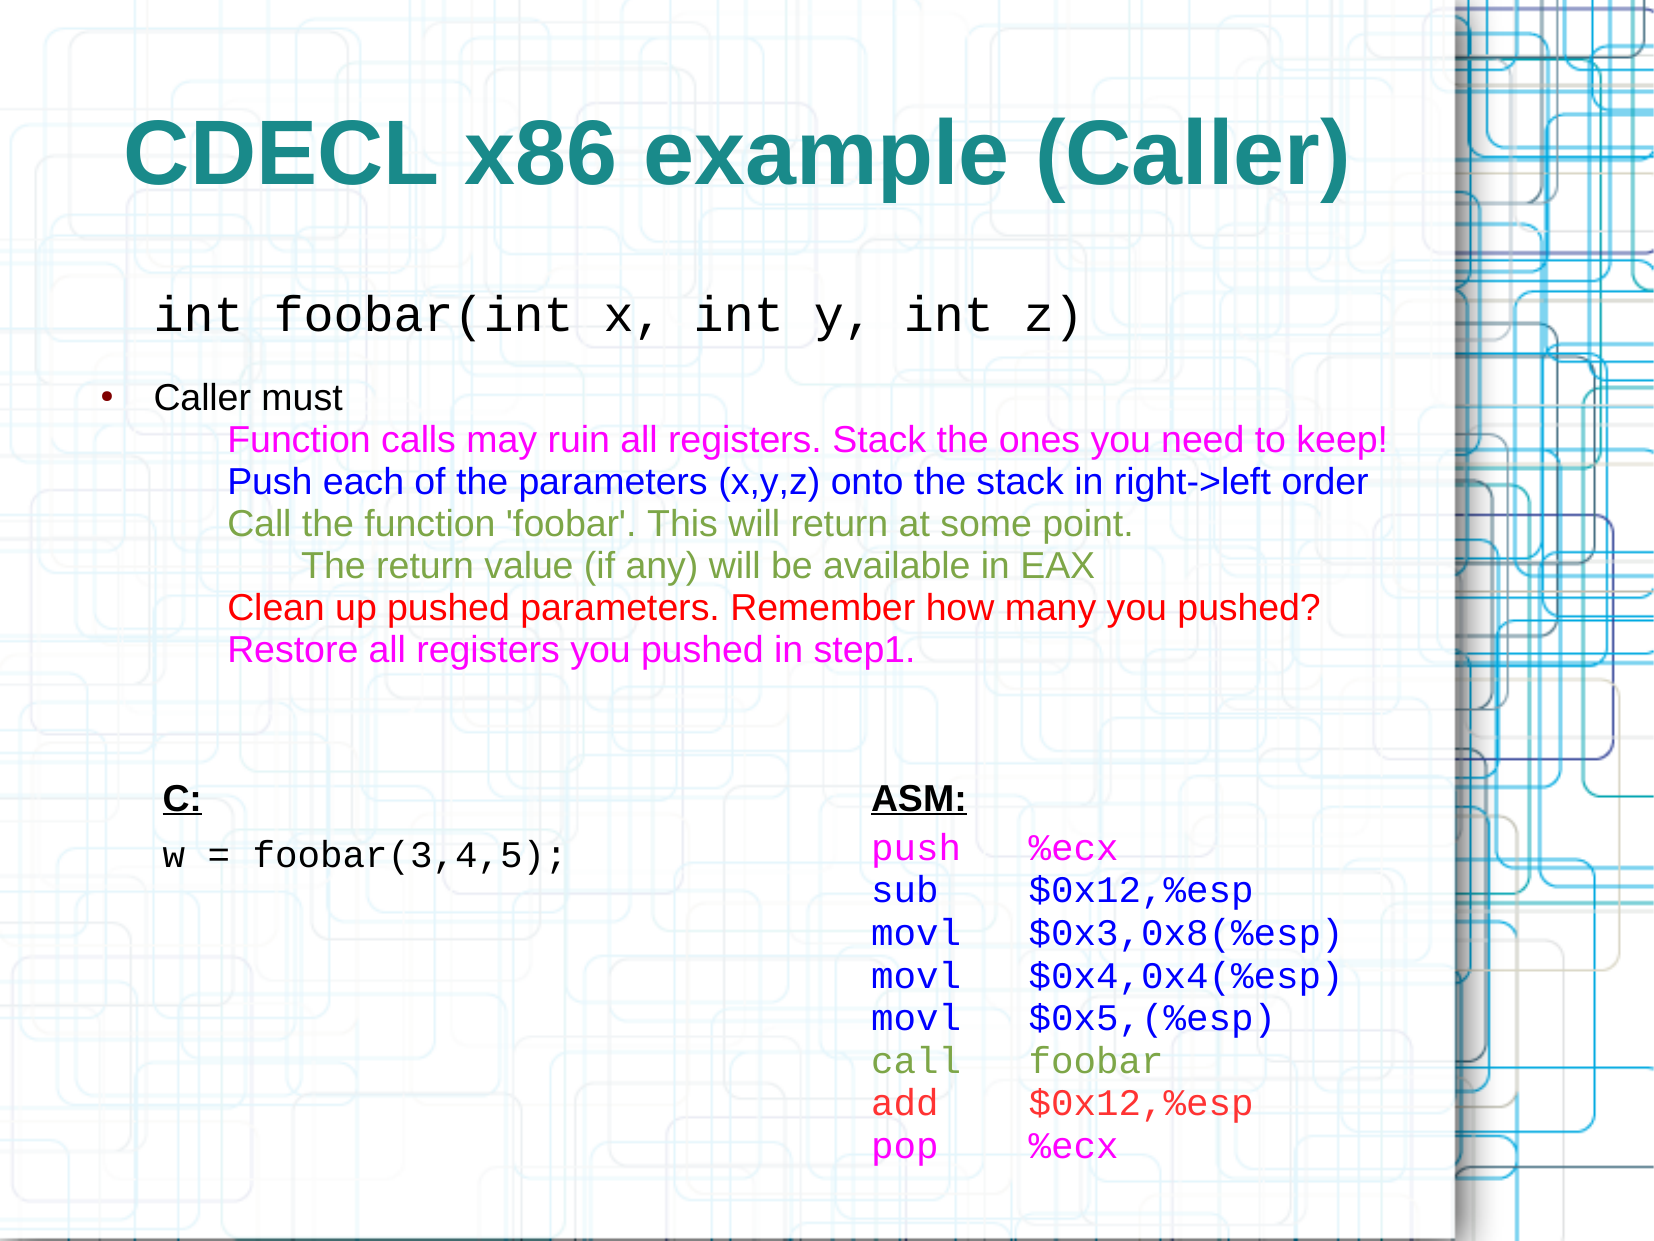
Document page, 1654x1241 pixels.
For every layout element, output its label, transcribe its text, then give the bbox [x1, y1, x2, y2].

text_box push %ecx sub $0x12,%esp movl $0x3,0x8(%esp) movl $0x4,0x4(%esp) movl $0x5,(%esp) call foobar add $0x12,%esp pop %ecx [856, 821, 1447, 1241]
picture [0, 0, 1654, 1241]
text_box C: [147, 769, 325, 827]
text_box ASM: [856, 769, 1034, 821]
text_box w = foobar(3,4,5); [147, 828, 621, 887]
title CDECL x86 example (Caller) [59, 49, 1418, 257]
list int foobar(int x, int y, int z) Caller must Function calls may ruin all registers. Stack the ones you need to keep! Push each of the parameters (x,y,z) onto the stack in right->left order Call the function 'foobar'. This will return at some point. The return value (if any) will be available in EAX Clean up pushed parameters. Remember how many you pushed? Restore all registers you pushed in step1. [82, 290, 1418, 713]
